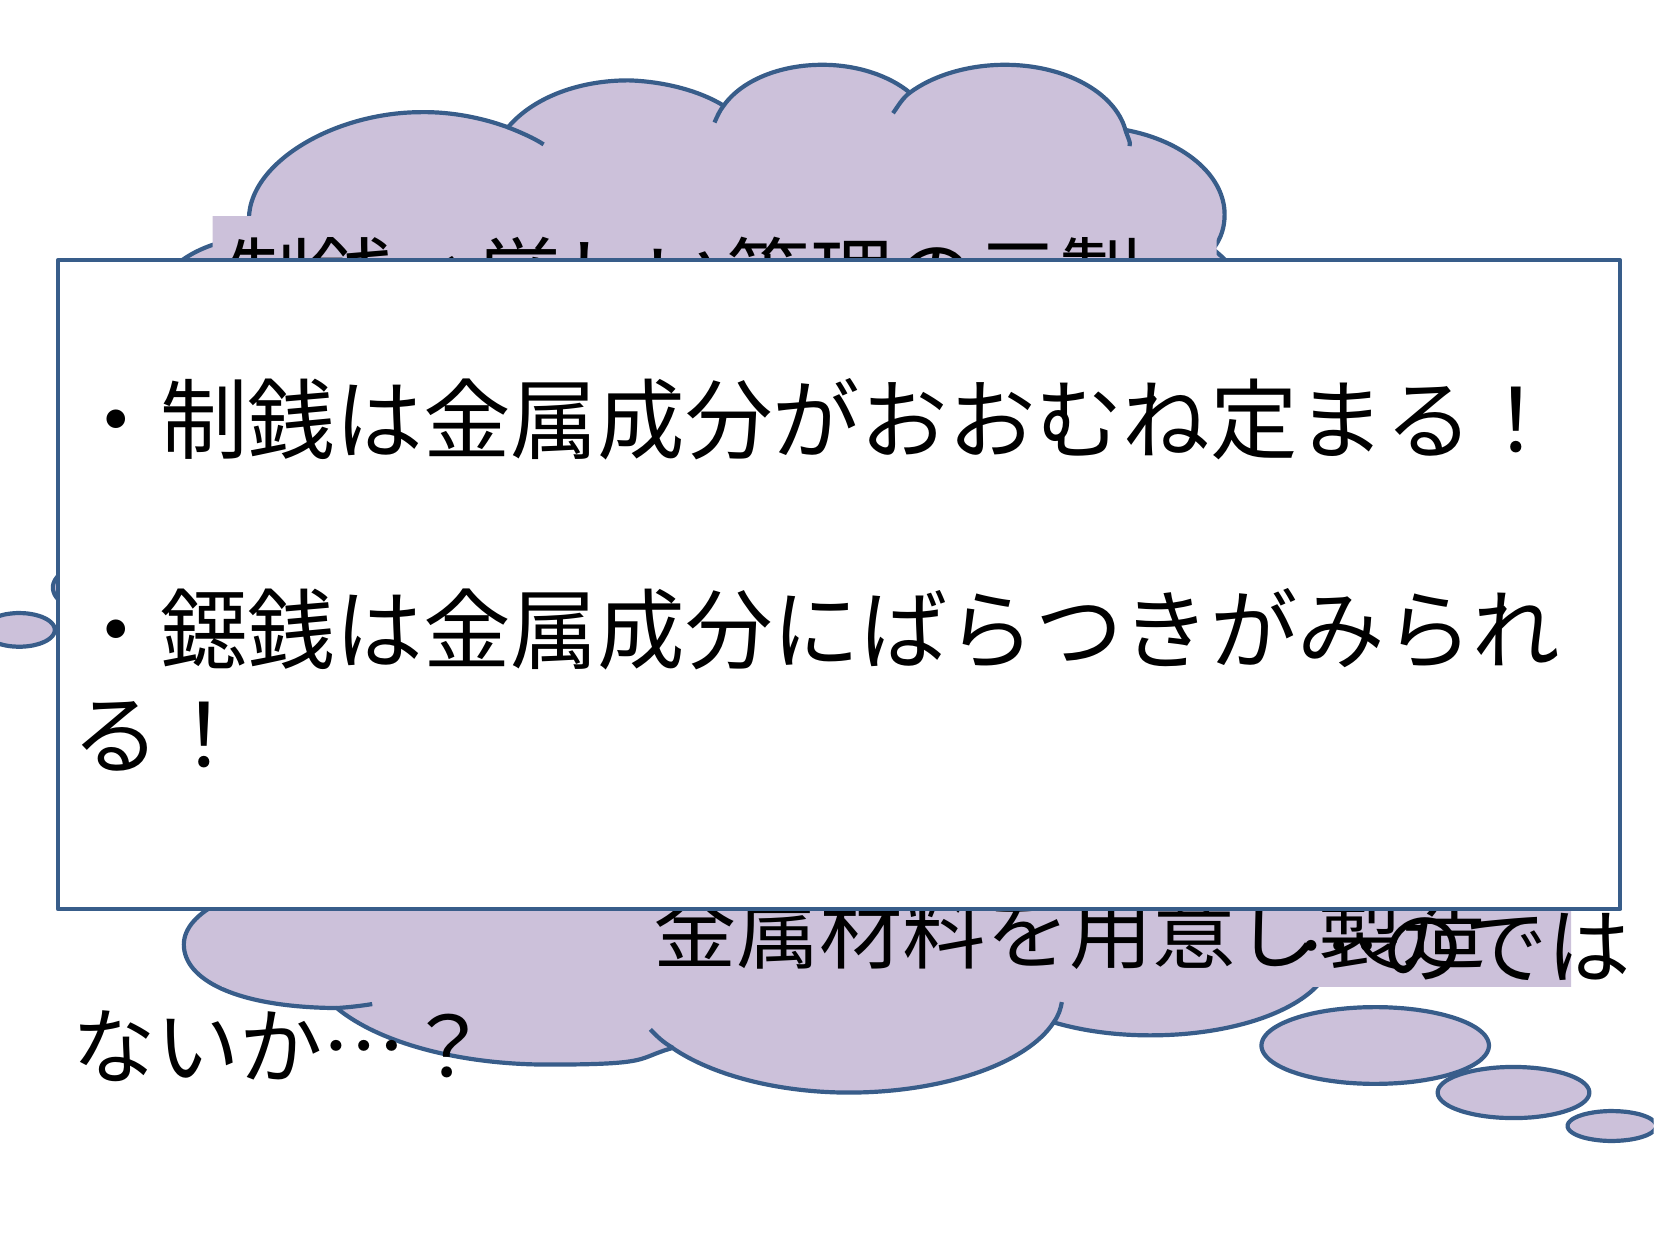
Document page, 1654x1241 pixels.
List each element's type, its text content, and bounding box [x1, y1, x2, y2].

text_box [1437, 1066, 1590, 1119]
text_box 鐚銭→大多数の工場で工場ごとに 金属材料を用意し製造 [221, 909, 1572, 987]
text_box [249, 64, 1225, 244]
text_box [52, 577, 57, 598]
text_box 制銭→厳しい管理の元製造 数少ない直営工場 [212, 216, 1217, 260]
text_box [58, 245, 1620, 357]
text_box [0, 613, 55, 647]
text_box ・制銭は金属成分がおおむね定まる！ ・鐚銭は金属成分にばらつきがみられる！ …のではないか…？ [57, 357, 1654, 898]
text_box [58, 898, 1620, 1093]
text_box [1261, 1007, 1489, 1084]
text_box [1567, 1111, 1654, 1141]
